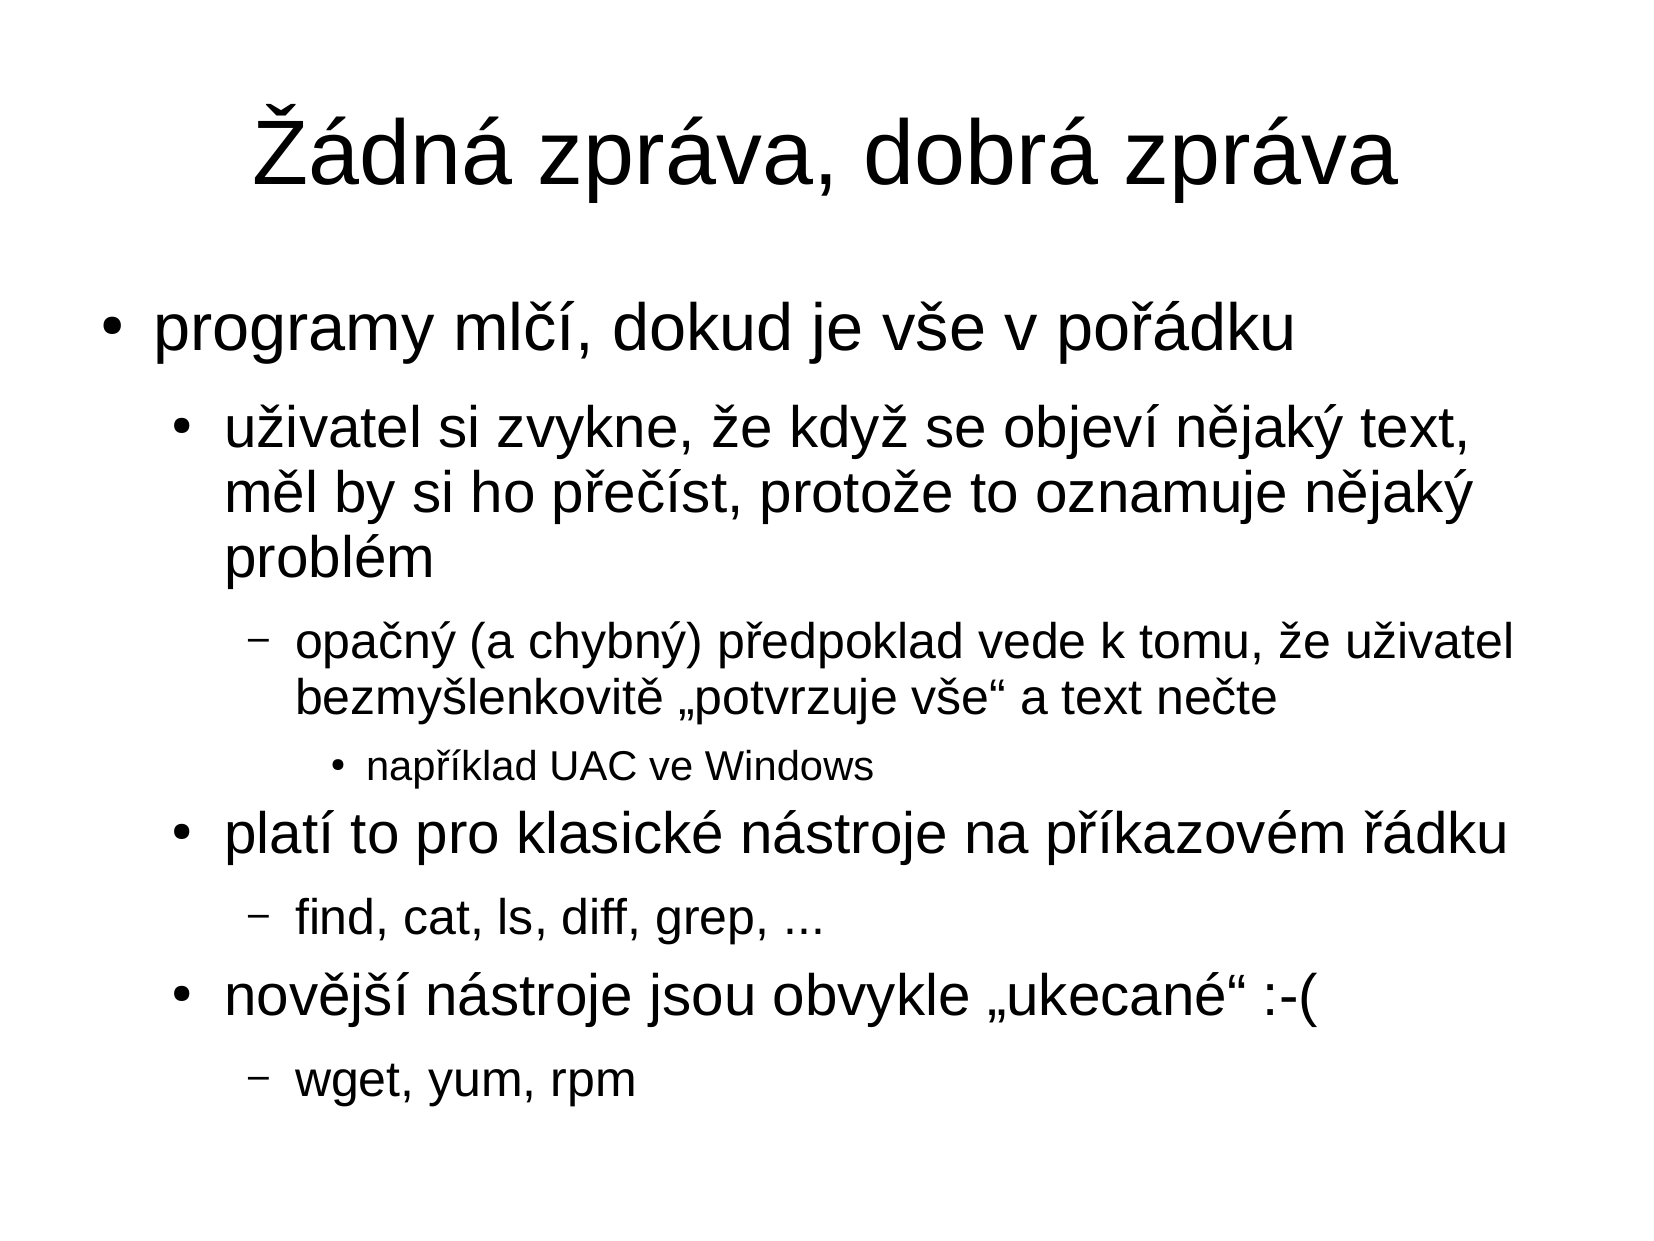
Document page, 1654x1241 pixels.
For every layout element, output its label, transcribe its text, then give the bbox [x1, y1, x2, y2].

title Žádná zpráva, dobrá zpráva [82, 49, 1571, 257]
list programy mlčí, dokud je vše v pořádku uživatel si zvykne, že když se objeví nějaký text, měl by si ho přečíst, protože to oznamuje nějaký problém opačný (a chybný) předpoklad vede k tomu, že uživatel bezmyšlenkovitě „potvrzuje vše“ a text nečte například UAC ve Windows platí to pro klasické nástroje na příkazovém řádku find, cat, ls, diff, grep, ... novější nástroje jsou obvykle „ukecané“ :-( wget, yum, rpm [82, 290, 1571, 1109]
